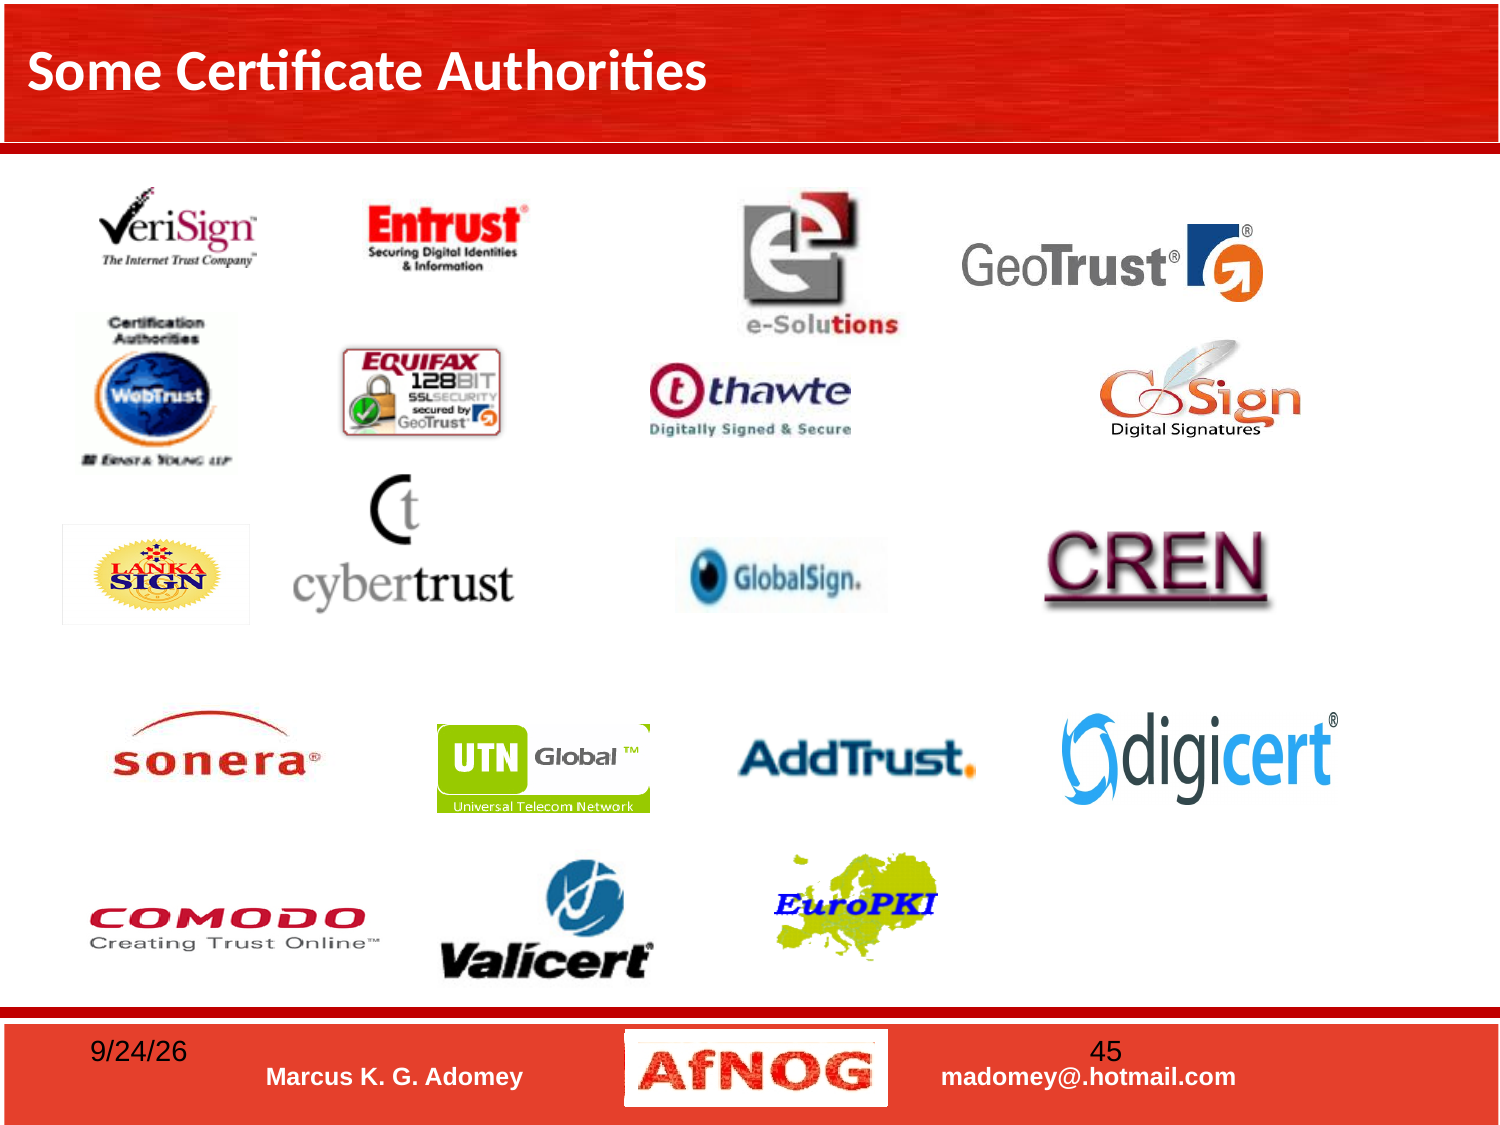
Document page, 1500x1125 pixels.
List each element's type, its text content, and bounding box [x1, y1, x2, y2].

picture [437, 725, 650, 813]
text_box 11/3/2011 [75, 1024, 426, 1103]
picture [774, 849, 938, 976]
picture [1037, 525, 1277, 641]
picture [62, 525, 250, 625]
picture [737, 699, 976, 813]
picture [75, 312, 238, 476]
picture [737, 187, 907, 351]
picture [675, 537, 888, 613]
picture [650, 362, 851, 438]
picture [275, 462, 527, 622]
picture [362, 187, 538, 296]
picture [75, 862, 388, 988]
picture [1100, 337, 1301, 438]
picture [437, 849, 657, 991]
picture [1062, 712, 1338, 805]
picture [962, 224, 1263, 302]
text_box 45 [1074, 1024, 1426, 1103]
text_box Some Certificate Authorities [12, 24, 1201, 111]
picture [99, 187, 257, 268]
picture [87, 687, 338, 826]
picture [337, 324, 507, 461]
